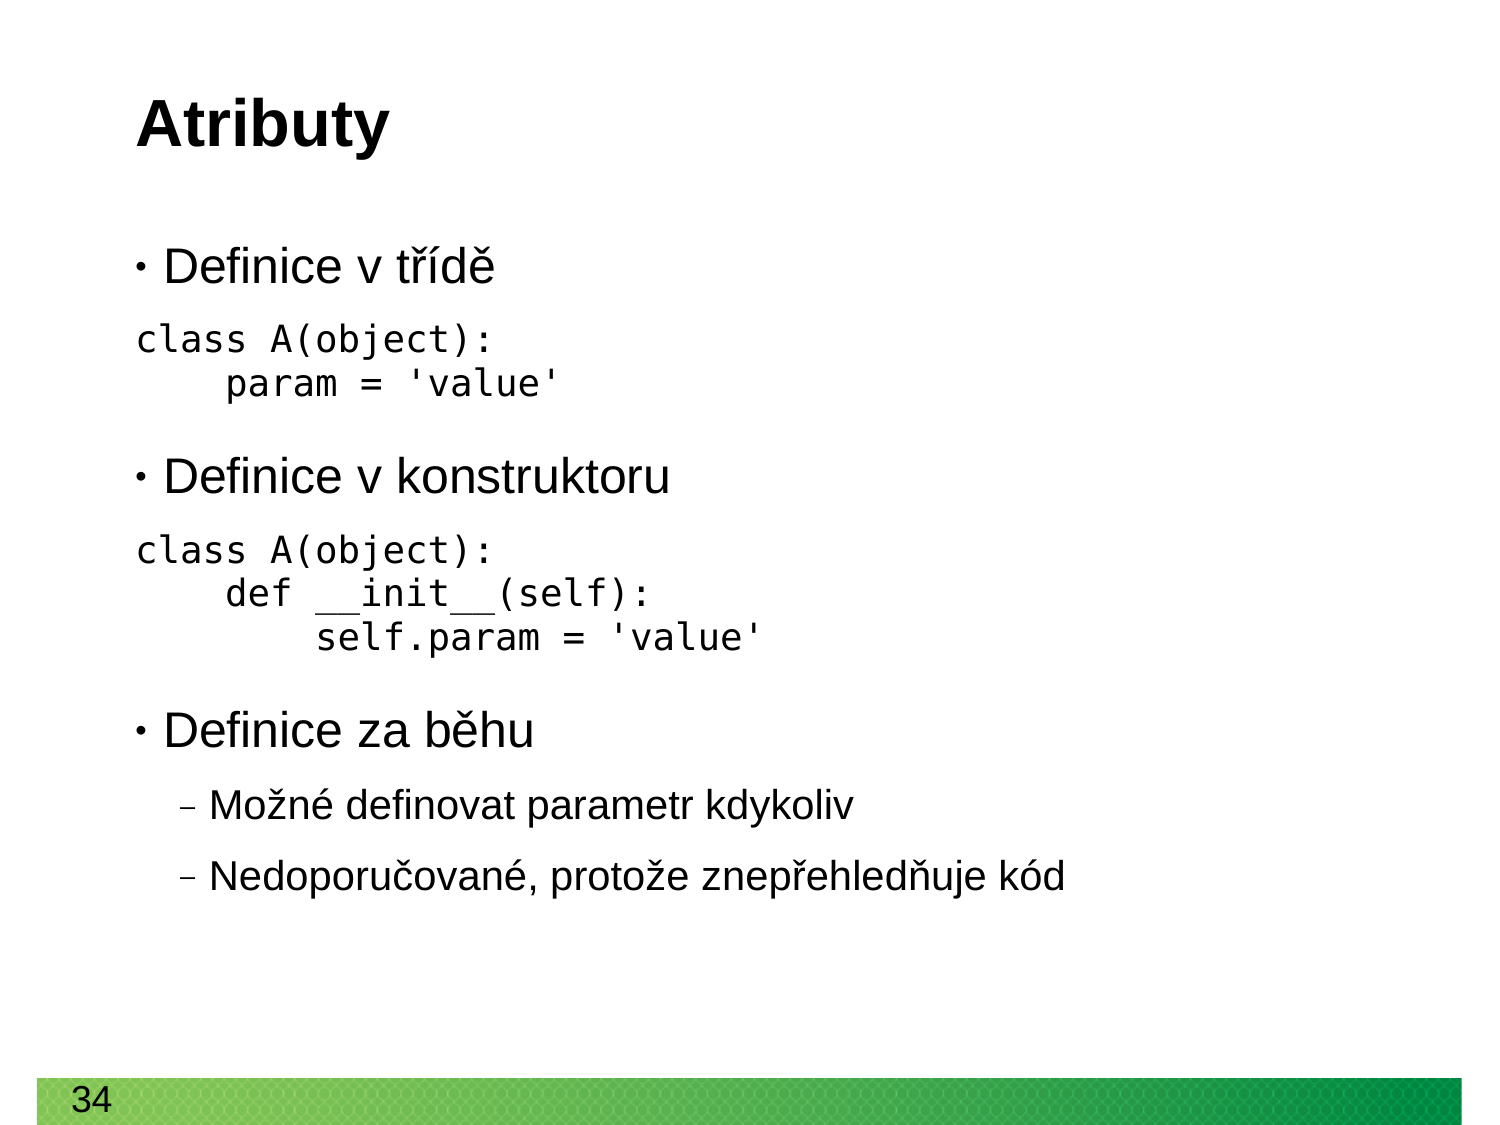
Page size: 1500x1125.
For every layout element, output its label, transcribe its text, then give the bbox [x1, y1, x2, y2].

picture [36, 1078, 1462, 1125]
list Definice v třídě class A(object): param = 'value' Definice v konstruktoru class A(object): def __init__(self): self.param = 'value' Definice za běhu Možné definovat parametr kdykoliv Nedoporučované, protože znepřehledňuje kód [135, 238, 1372, 892]
title Atributy [135, 41, 1372, 204]
